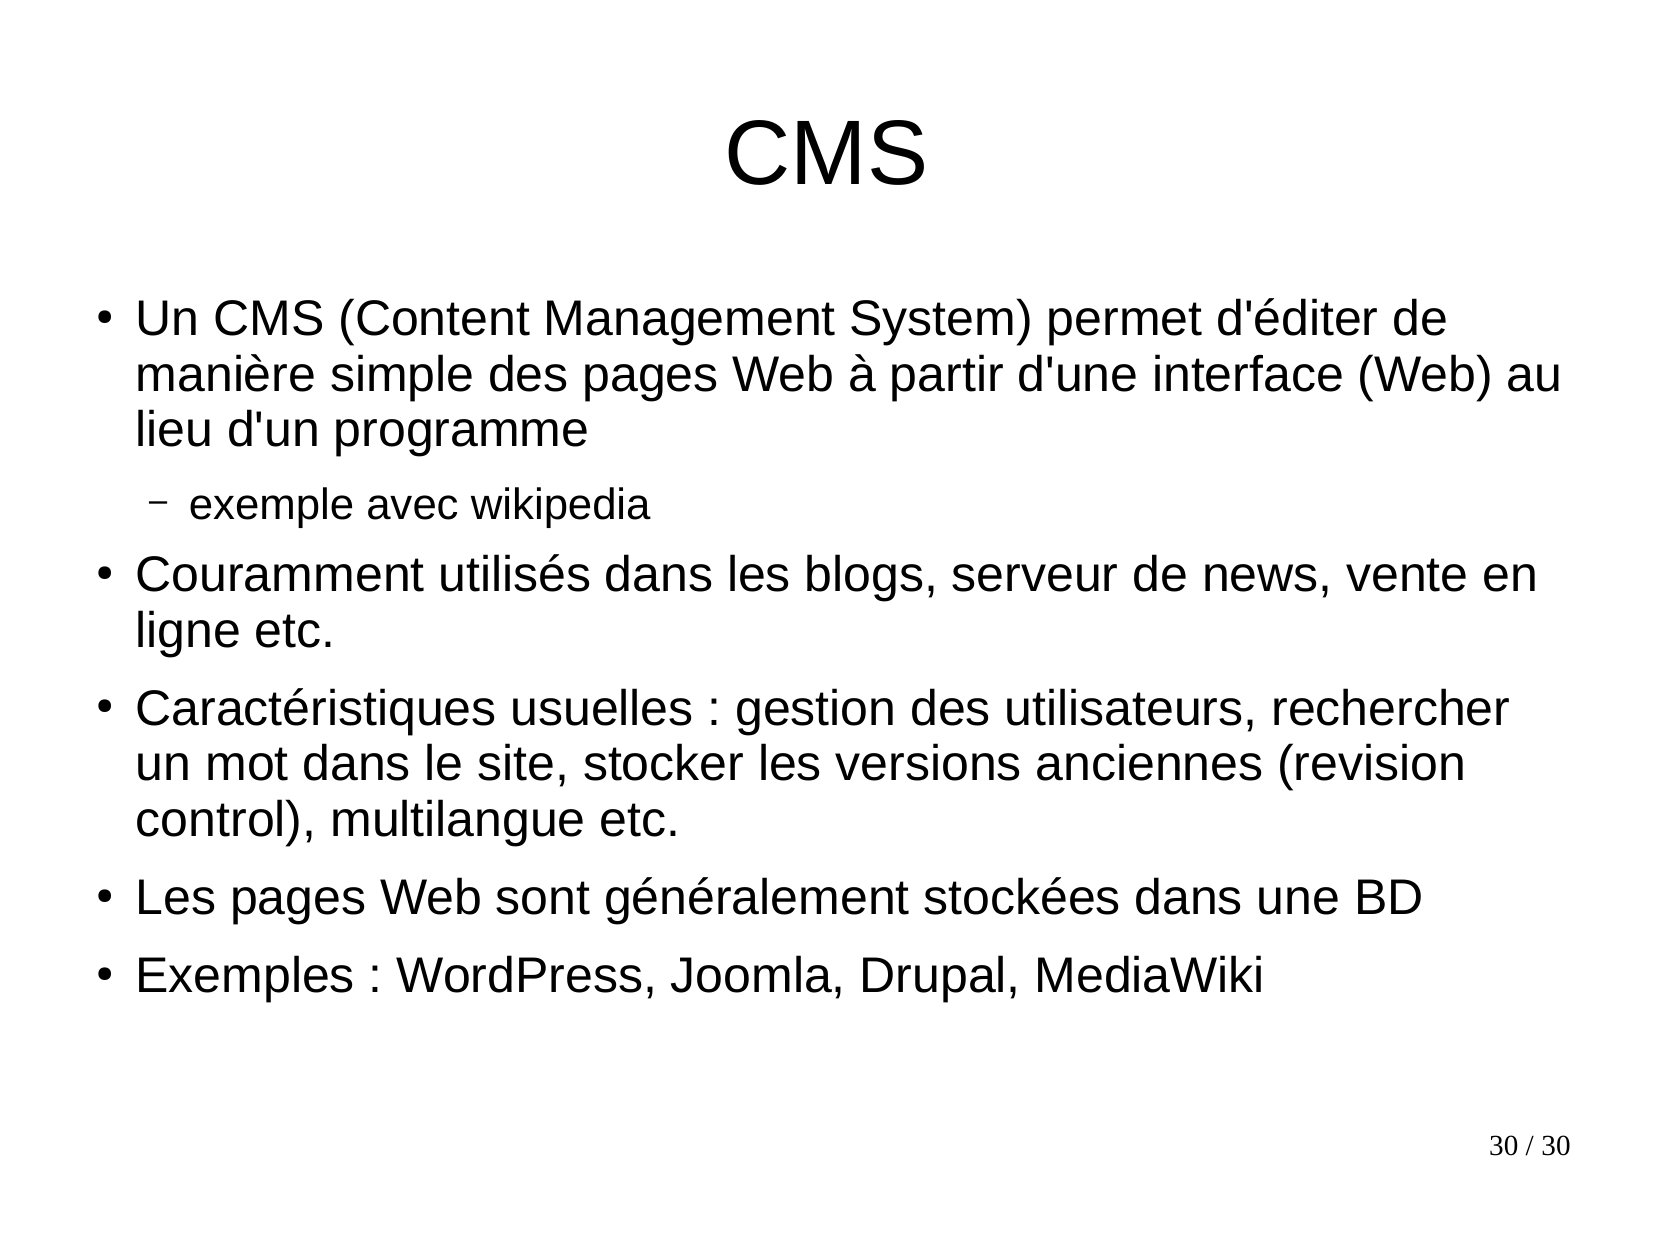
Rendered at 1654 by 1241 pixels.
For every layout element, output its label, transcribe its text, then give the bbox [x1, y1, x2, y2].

list Un CMS (Content Management System) permet d'éditer de manière simple des pages Web à partir d'une interface (Web) au lieu d'un programme exemple avec wikipedia Couramment utilisés dans les blogs, serveur de news, vente en ligne etc. Caractéristiques usuelles : gestion des utilisateurs, rechercher un mot dans le site, stocker les versions anciennes (revision control), multilangue etc. Les pages Web sont généralement stockées dans une BD Exemples : WordPress, Joomla, Drupal, MediaWiki [82, 290, 1571, 1010]
title CMS [82, 49, 1571, 257]
